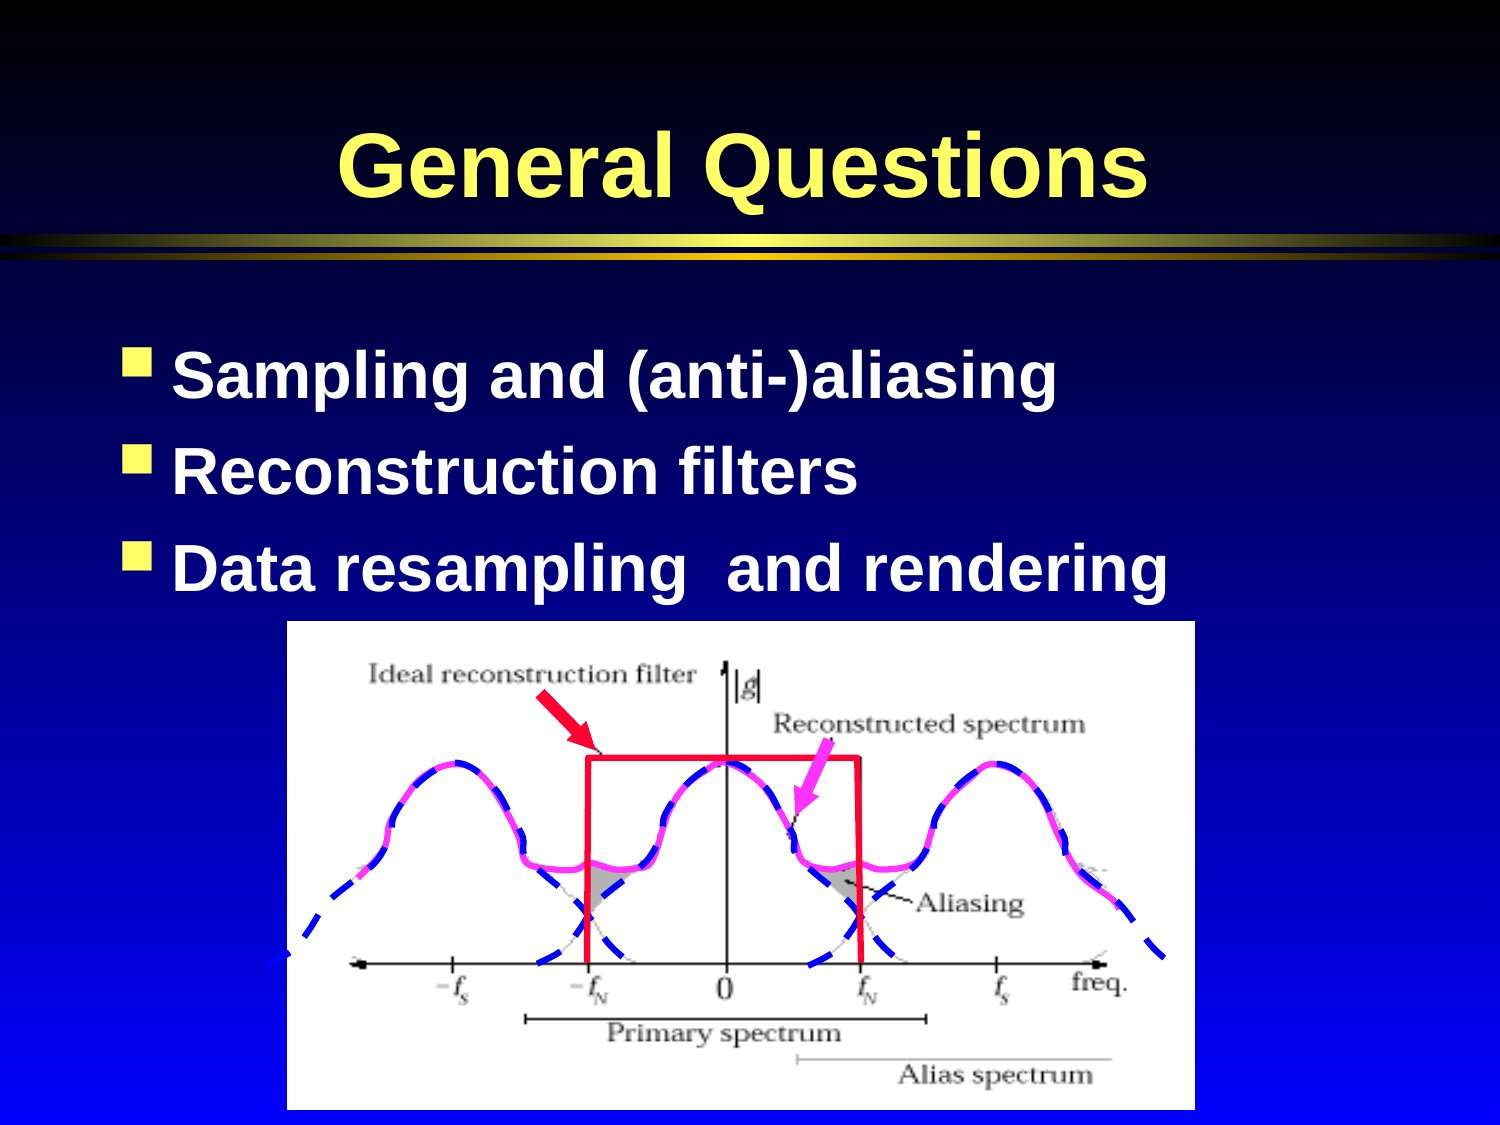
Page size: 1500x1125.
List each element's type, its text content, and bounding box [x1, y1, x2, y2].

list Sampling and (anti-)aliasing Reconstruction filters Data resampling and rendering [99, 324, 1388, 1000]
title General Questions [99, 37, 1388, 225]
picture [287, 621, 1195, 1110]
